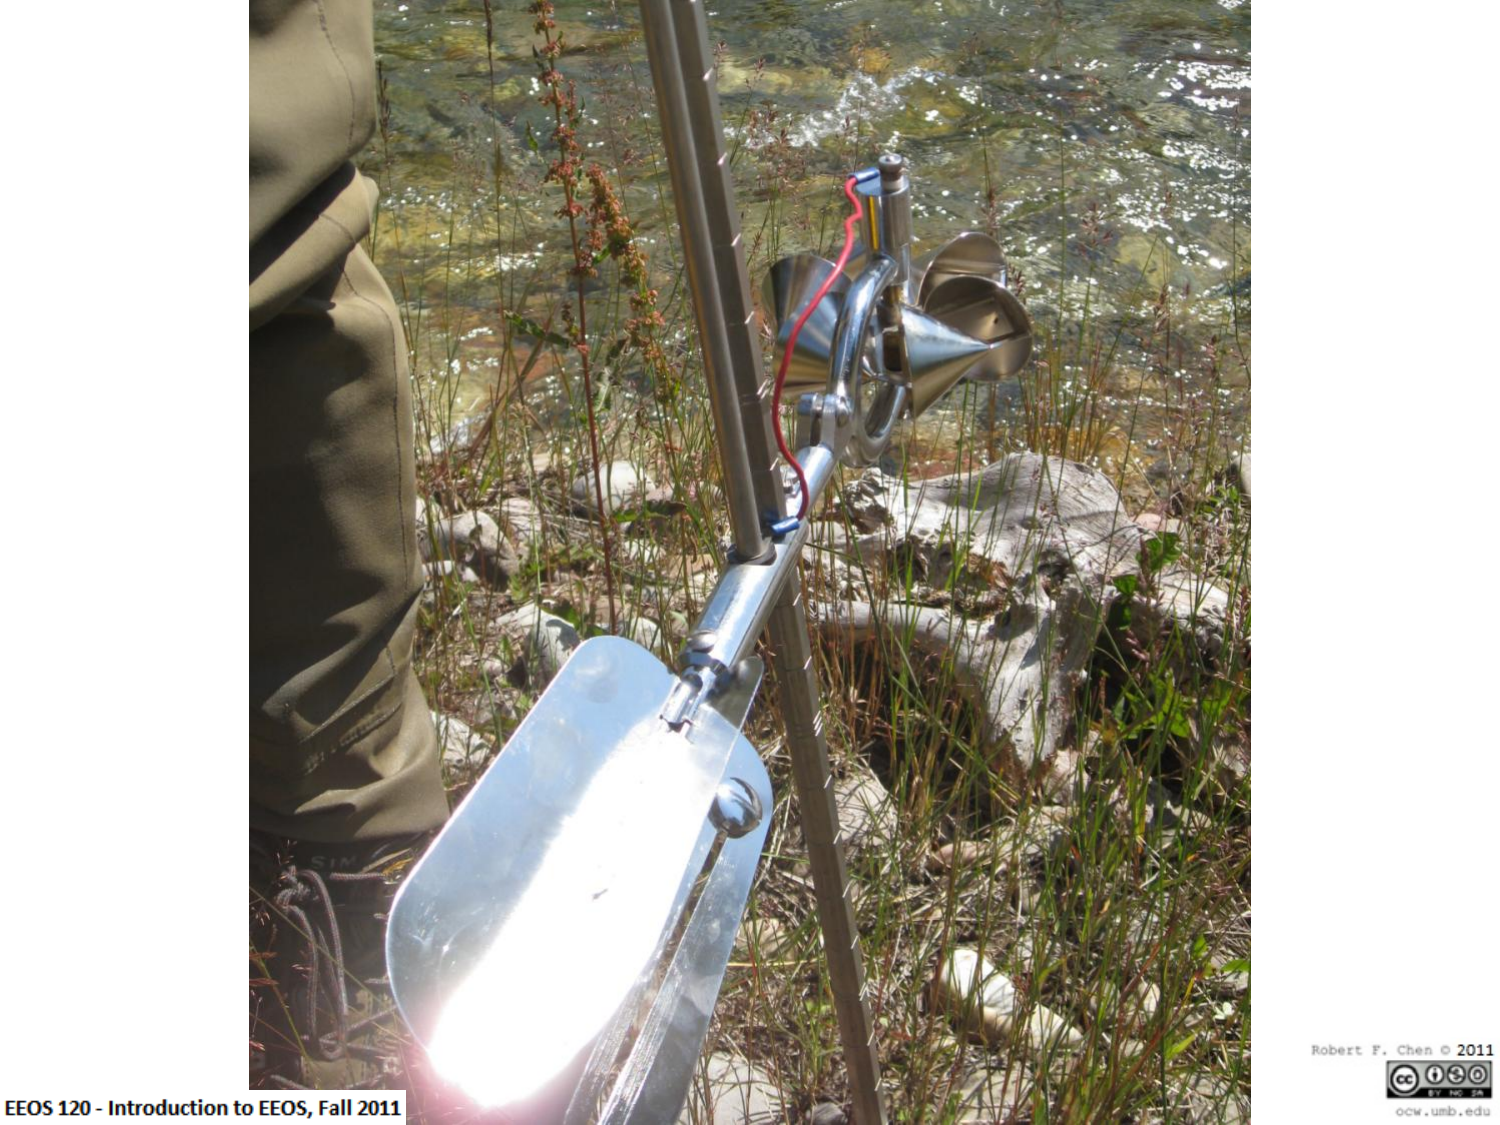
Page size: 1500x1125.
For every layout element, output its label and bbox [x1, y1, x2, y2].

picture [1304, 1037, 1500, 1125]
picture [0, 0, 1251, 1125]
